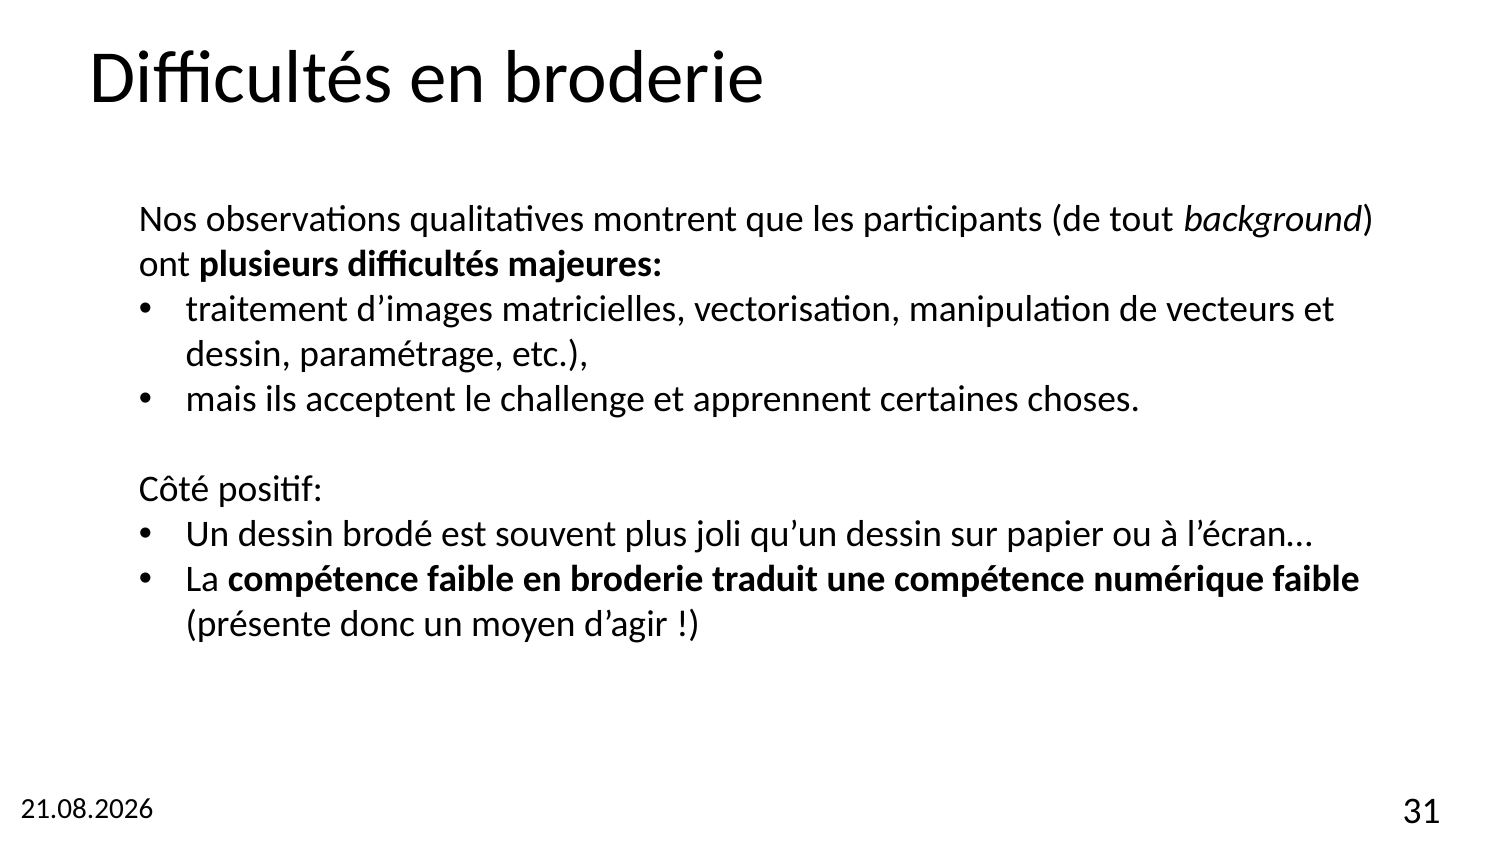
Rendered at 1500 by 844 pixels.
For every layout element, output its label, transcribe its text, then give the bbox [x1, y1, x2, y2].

slide_number 09.06.2022 [5, 782, 356, 827]
slide_number <numéro> [1387, 778, 1471, 824]
text_box Nos observations qualitatives montrent que les participants (de tout background) ont plusieurs difficultés majeures: traitement d’images matricielles, vectorisation, manipulation de vecteurs et dessin, paramétrage, etc.), mais ils acceptent le challenge et apprennent certaines choses. Côté positif: Un dessin brodé est souvent plus joli qu’un dessin sur papier ou à l’écran… La compétence faible en broderie traduit une compétence numérique faible (présente donc un moyen d’agir !) [123, 187, 1402, 652]
title Difficultés en broderie [75, 20, 1425, 113]
